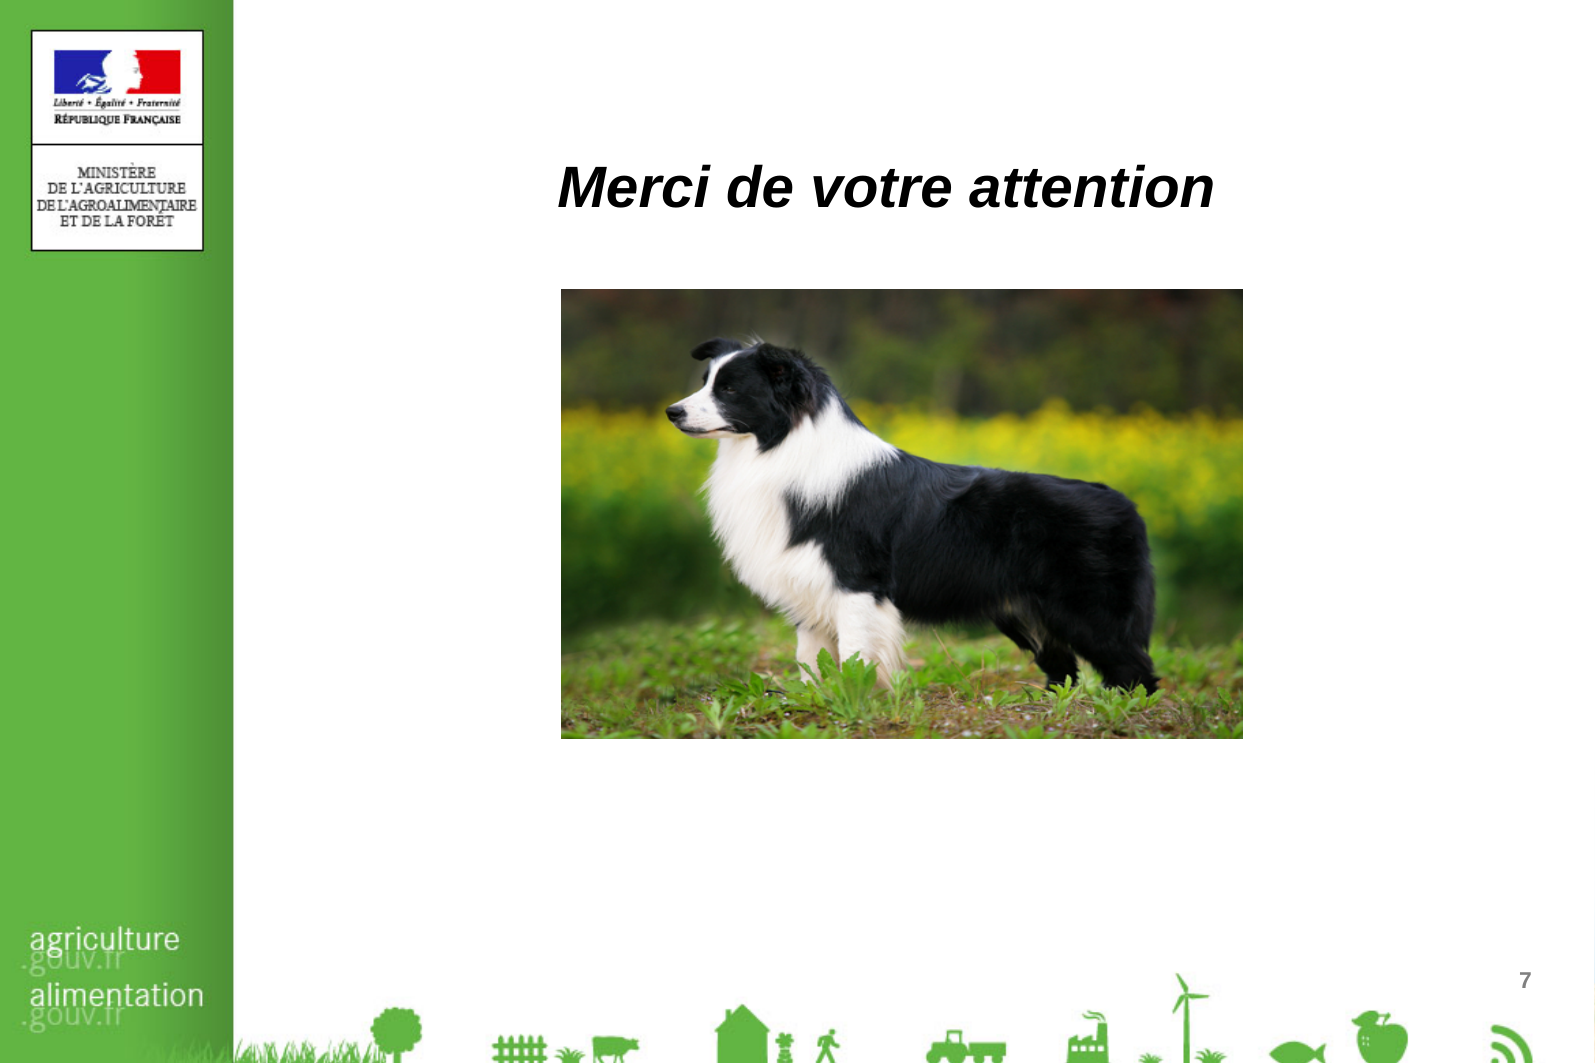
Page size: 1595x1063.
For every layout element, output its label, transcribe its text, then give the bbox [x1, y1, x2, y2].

picture [0, 0, 1595, 1063]
text_box Merci de votre attention [542, 141, 1268, 222]
text_box Merci de votre attenti [312, 206, 1038, 293]
